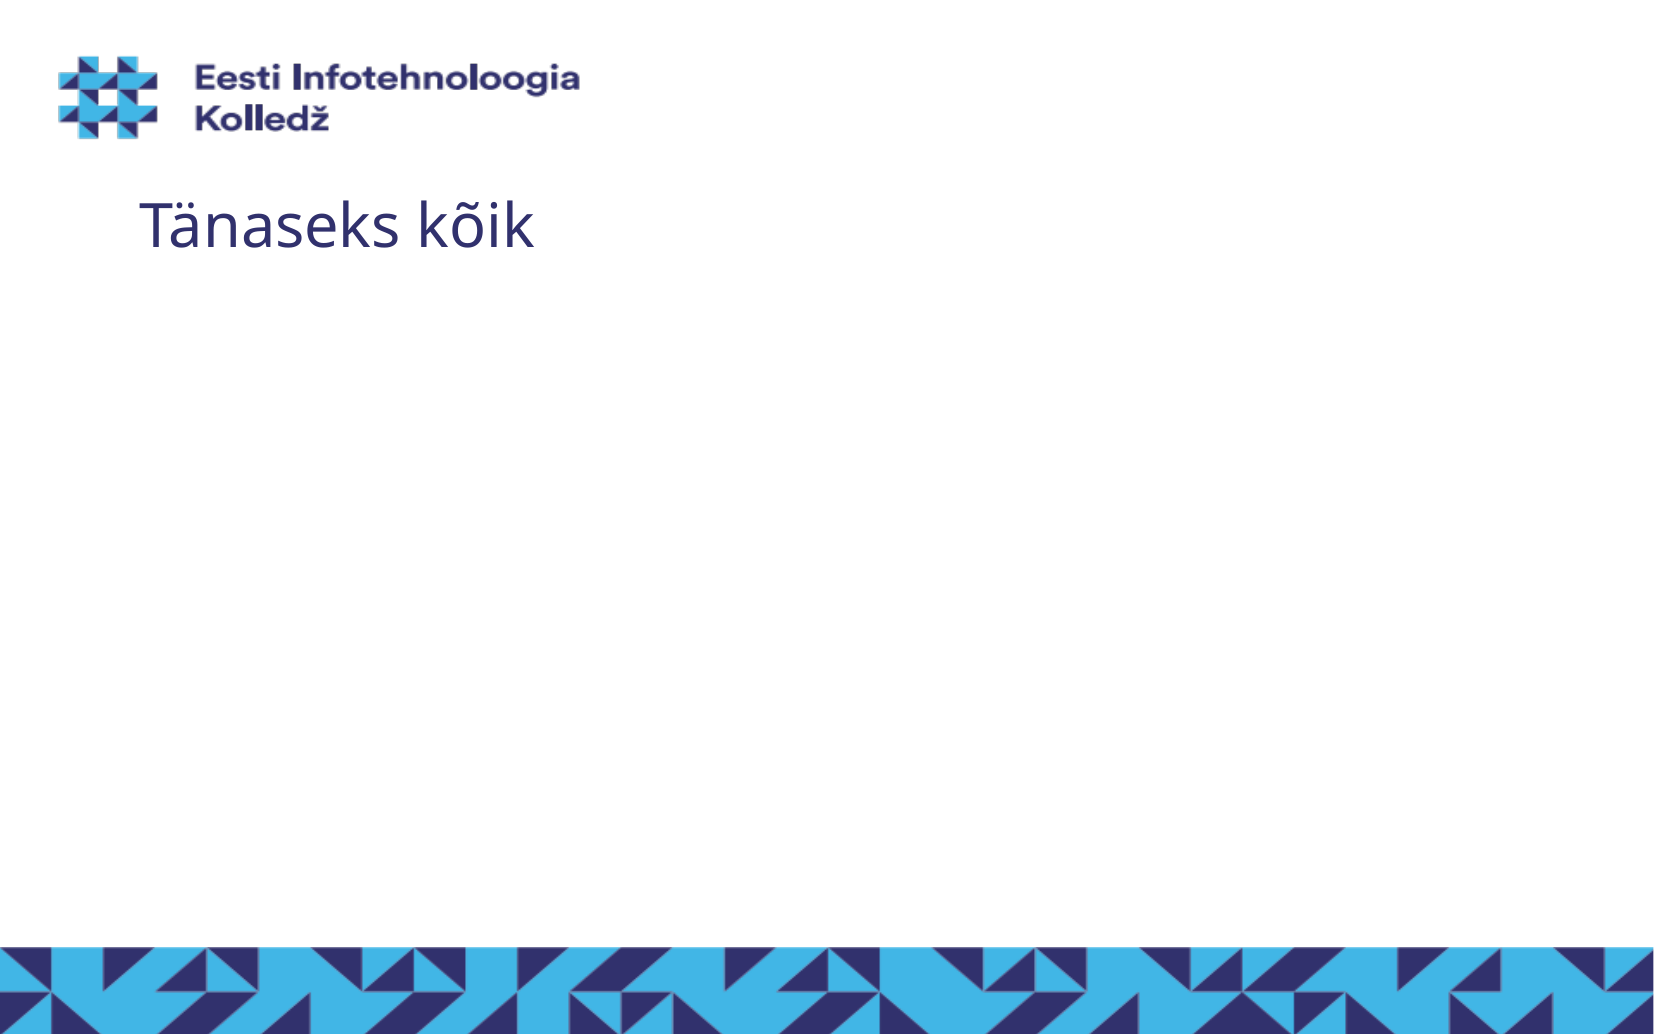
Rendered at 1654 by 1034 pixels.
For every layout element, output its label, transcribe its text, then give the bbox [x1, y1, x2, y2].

title Tänaseks kõik [139, 137, 1548, 310]
